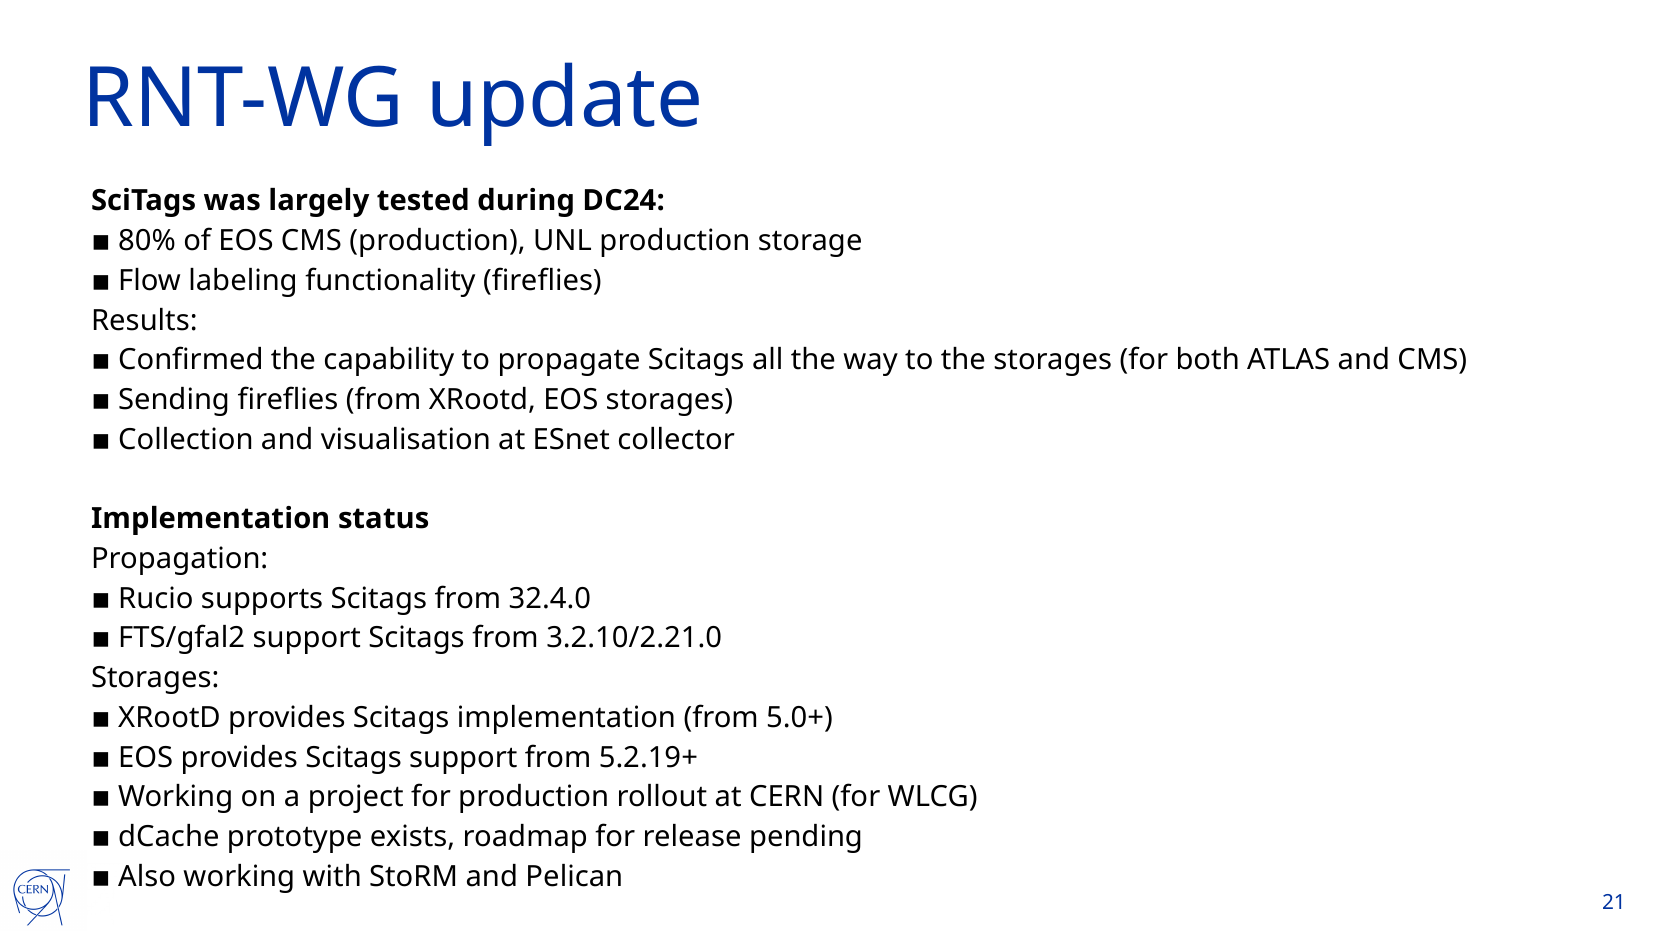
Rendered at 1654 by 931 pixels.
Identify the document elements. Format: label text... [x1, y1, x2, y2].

text_box SciTags was largely tested during DC24: ▪ 80% of EOS CMS (production), UNL production storage ▪ Flow labeling functionality (fireflies) Results: ▪ Confirmed the capability to propagate Scitags all the way to the storages (for both ATLAS and CMS) ▪ Sending fireflies (from XRootd, EOS storages) ▪ Collection and visualisation at ESnet collector Implementation status Propagation: ▪ Rucio supports Scitags from 32.4.0 ▪ FTS/gfal2 support Scitags from 3.2.10/2.21.0 Storages: ▪ XRootD provides Scitags implementation (from 5.0+) ▪ EOS provides Scitags support from 5.2.19+ ▪ Working on a project for production rollout at CERN (for WLCG) ▪ dCache prototype exists, roadmap for release pending ▪ Also working with StoRM and Pelican https://indico.cern.ch/event/1349135/contributions/5767229/attachments/2835481/4954980/RNTWG_%20Packet%20Marking%20.pdf [76, 172, 1546, 931]
title RNT-WG update [82, 37, 1571, 142]
picture [0, 850, 76, 931]
